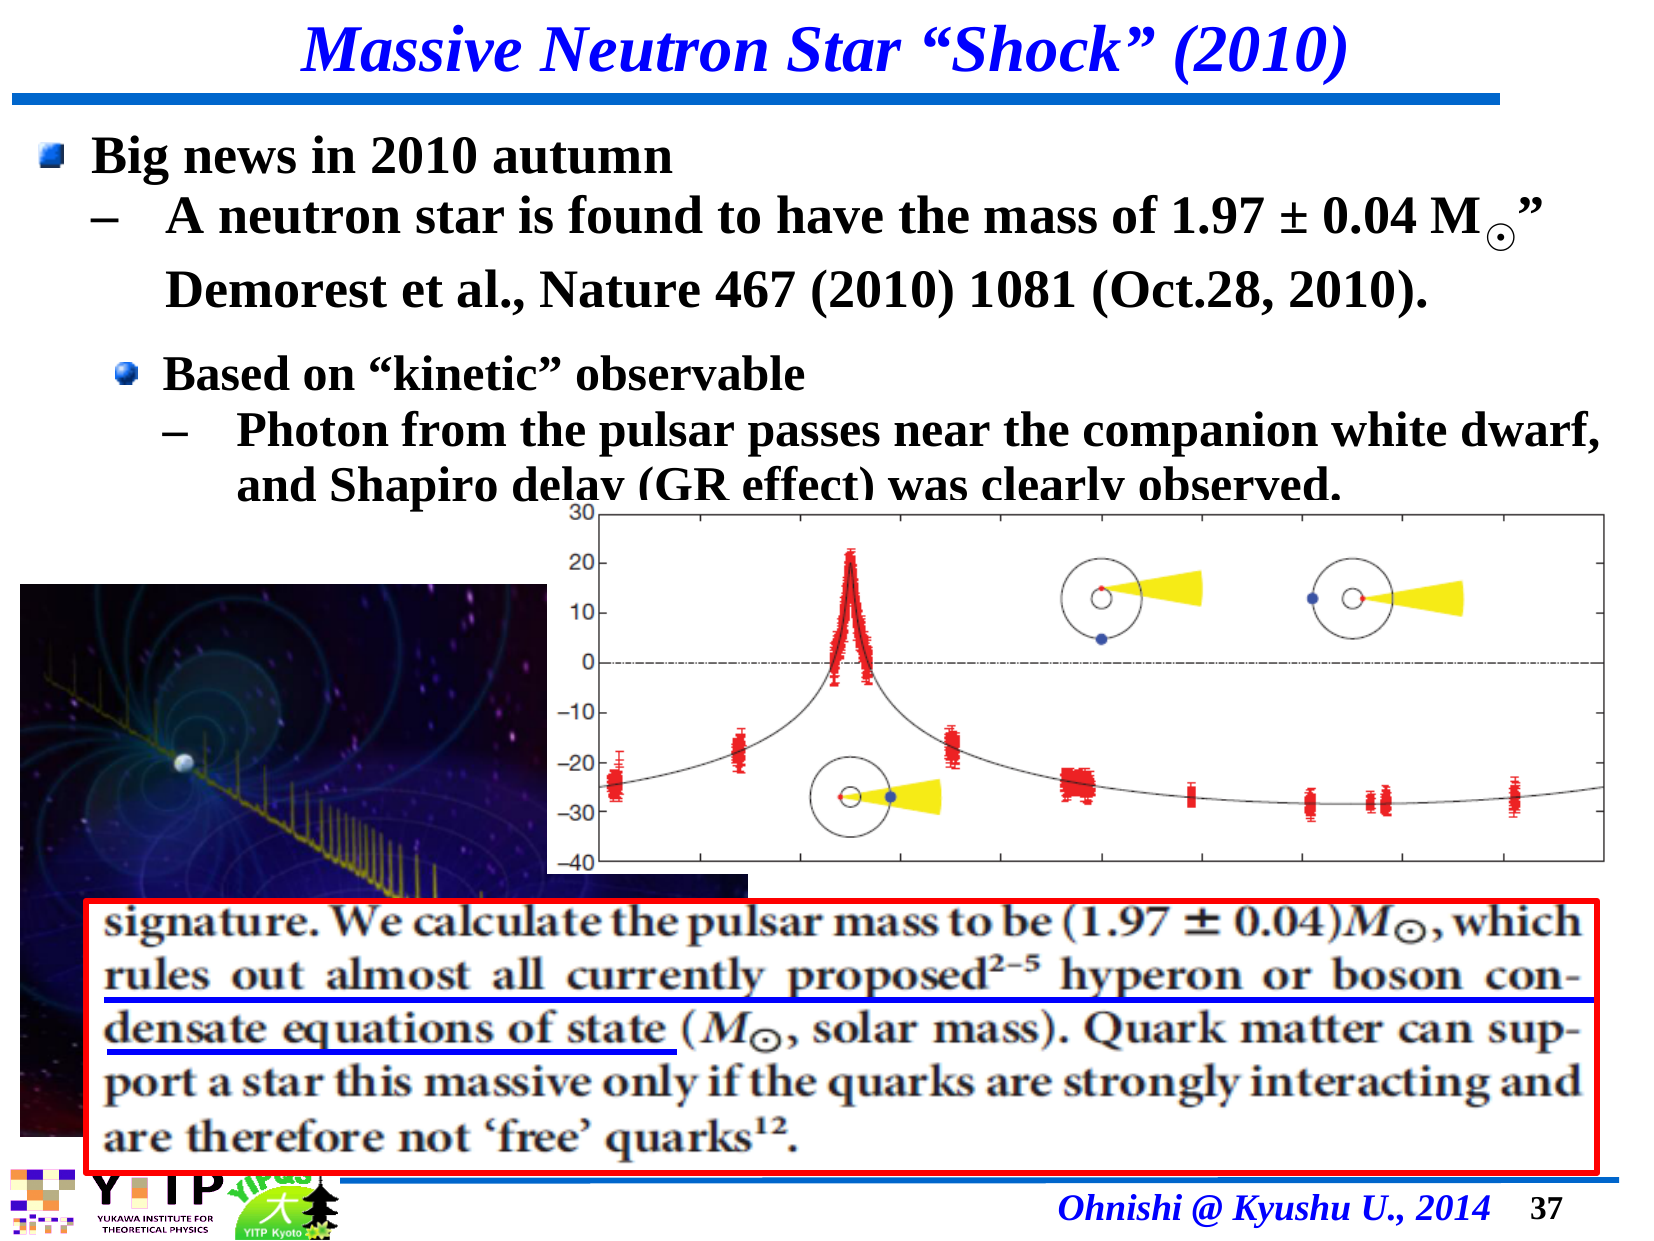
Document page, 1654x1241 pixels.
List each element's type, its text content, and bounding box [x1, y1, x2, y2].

picture [0, 1154, 340, 1241]
title Massive Neutron Star “Shock” (2010) [0, 0, 1654, 99]
picture [20, 500, 1610, 1137]
picture [88, 903, 1595, 1170]
list Big news in 2010 autumn – A neutron star is found to have the mass of 1.97 ± 0.04 M☉” Demorest et al., Nature 467 (2010) 1081 (Oct.28, 2010). Based on “kinetic” observable – Photon from the pulsar passes near the companion white dwarf, and Shapiro delay (GR effect) was clearly observed. [20, 124, 1621, 1137]
